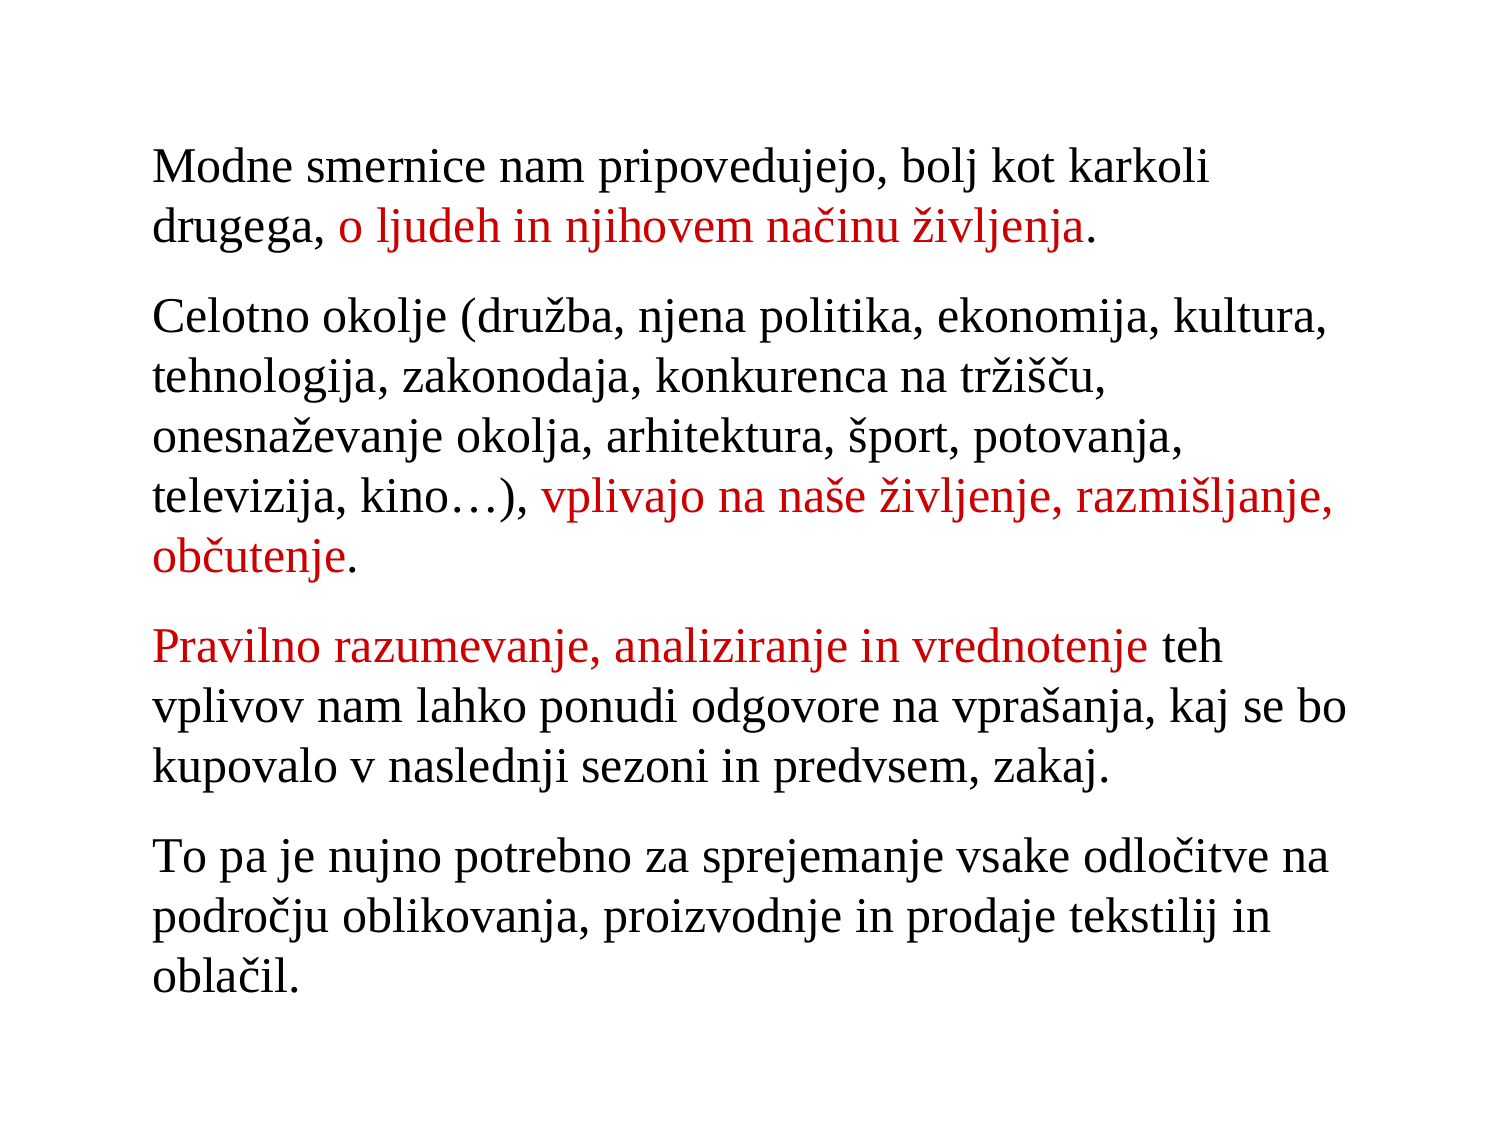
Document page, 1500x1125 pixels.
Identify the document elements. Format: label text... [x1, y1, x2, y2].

text_box Modne smernice nam pripovedujejo, bolj kot karkoli drugega, o ljudeh in njihovem načinu življenja. Celotno okolje (družba, njena politika, ekonomija, kultura, tehnologija, zakonodaja, konkurenca na tržišču, onesnaževanje okolja, arhitektura, šport, potovanja, televizija, kino…), vplivajo na naše življenje, razmišljanje, občutenje. Pravilno razumevanje, analiziranje in vrednotenje teh vplivov nam lahko ponudi odgovore na vprašanja, kaj se bo kupovalo v naslednji sezoni in predvsem, zakaj. To pa je nujno potrebno za sprejemanje vsake odločitve na področju oblikovanja, proizvodnje in prodaje tekstilij in oblačil. [137, 125, 1388, 1011]
